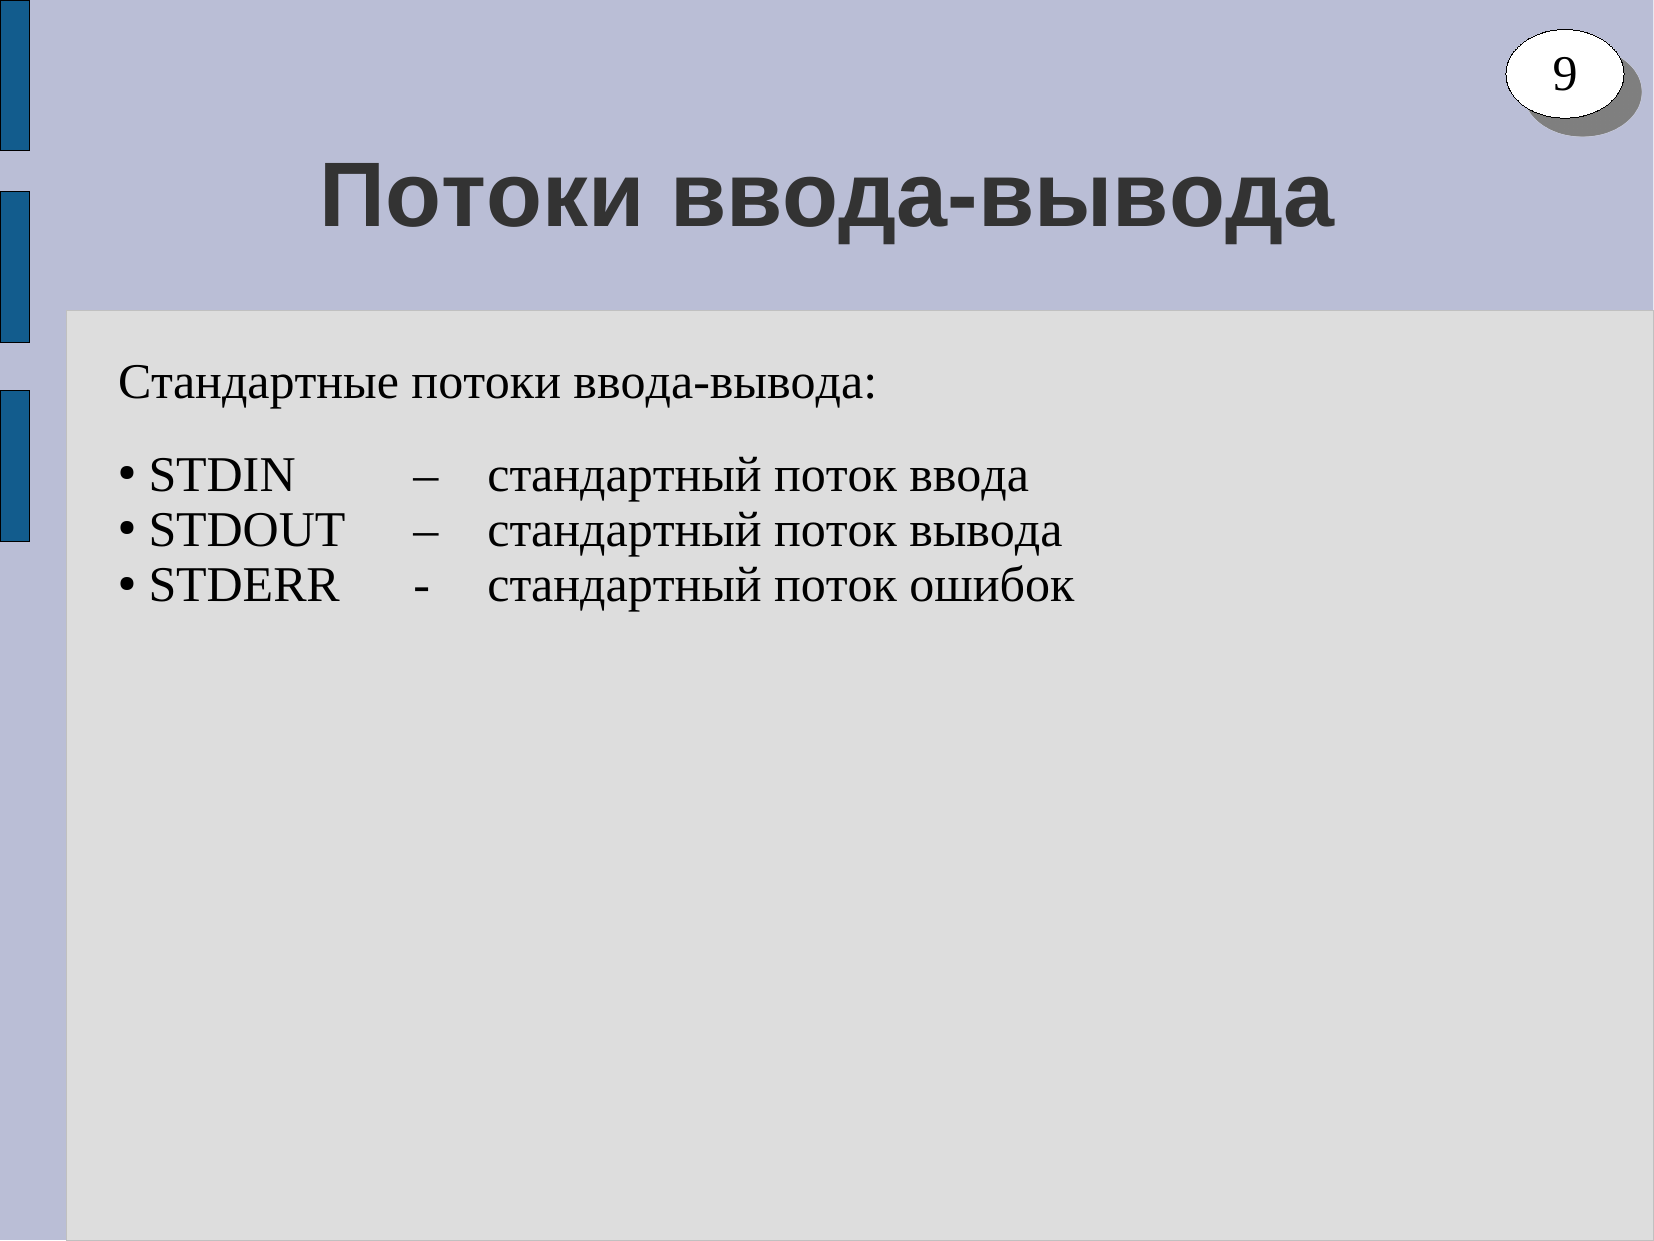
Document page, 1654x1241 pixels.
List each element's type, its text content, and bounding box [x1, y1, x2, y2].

text_box 9 [1505, 29, 1625, 119]
text_box Стандартные потоки ввода-вывода: STDIN – стандартный поток ввода STDOUT – стандартный поток вывода STDERR - стандартный поток ошибок [118, 354, 1075, 725]
title Потоки ввода-вывода [121, 91, 1534, 299]
